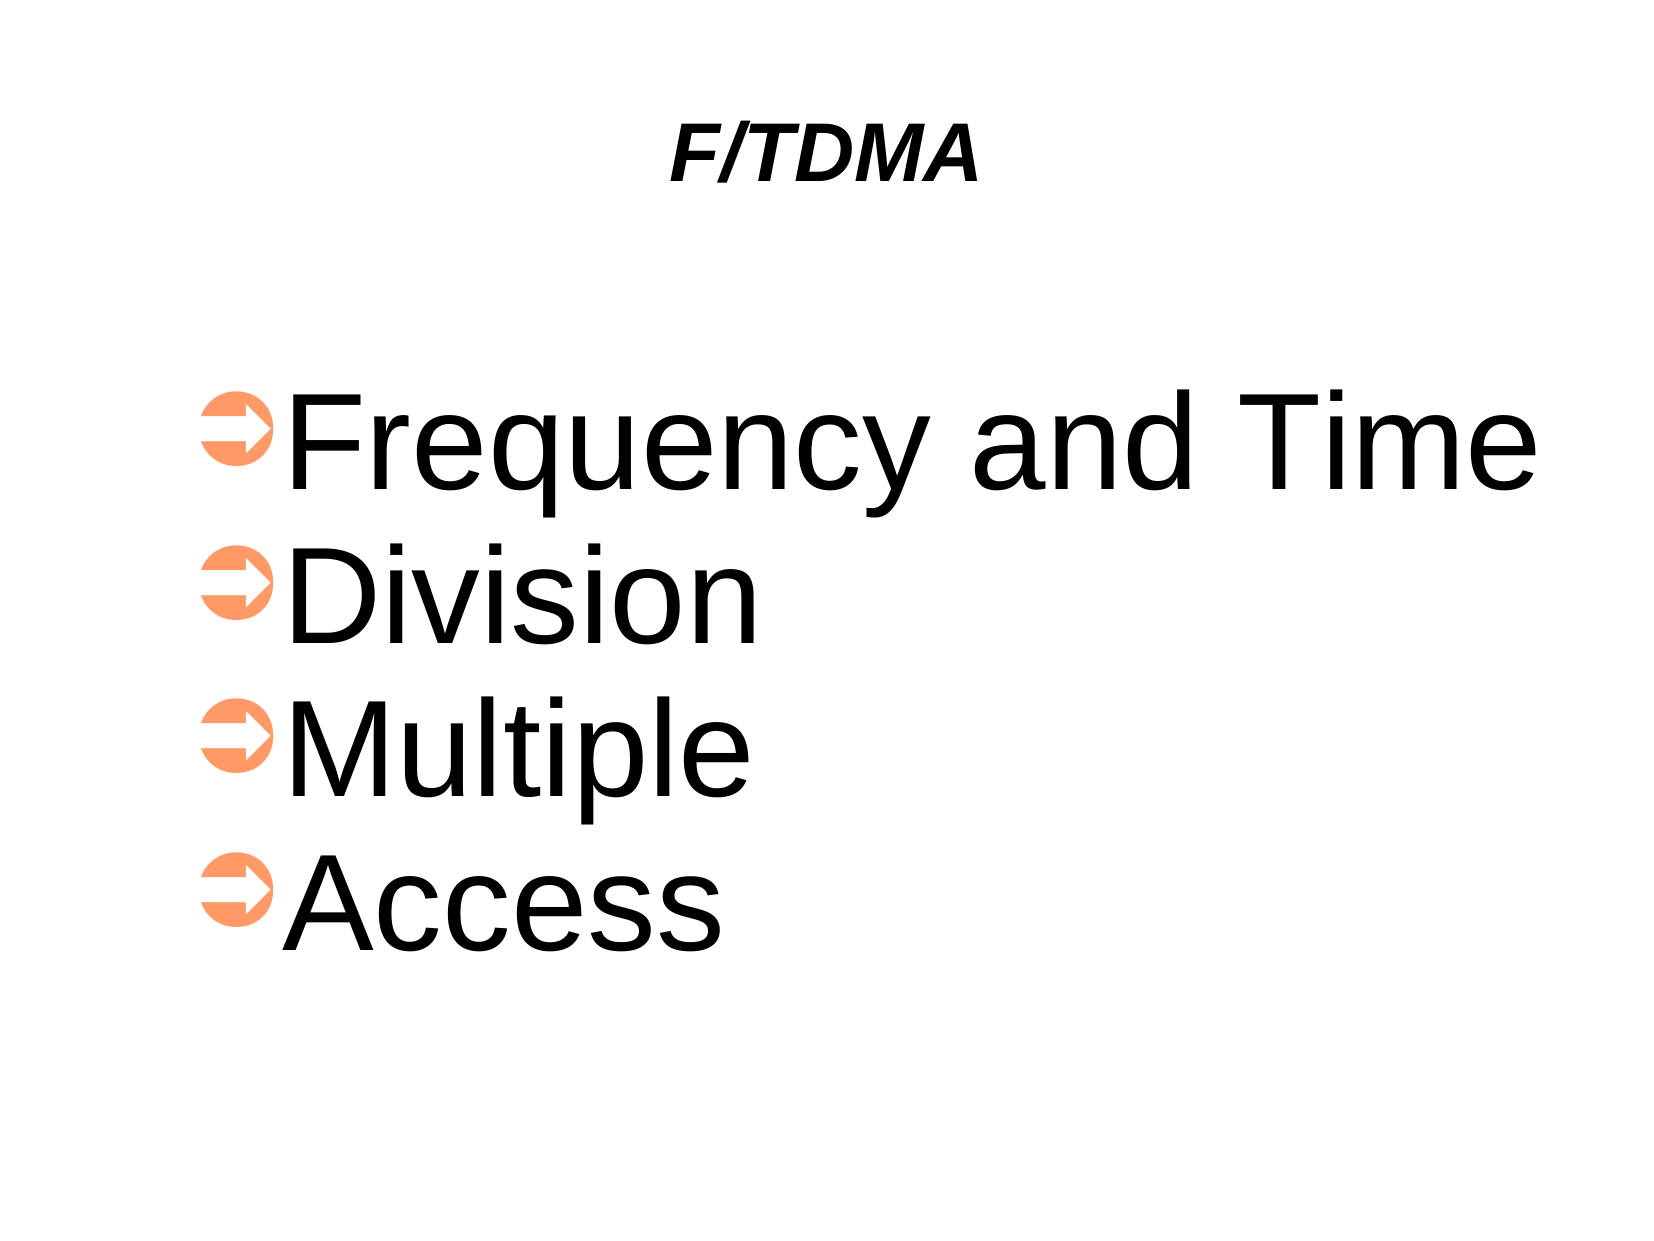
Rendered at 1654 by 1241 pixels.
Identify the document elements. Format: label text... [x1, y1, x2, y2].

title F/TDMA [82, 49, 1571, 257]
list Frequency and Time Division Multiple Access [178, 364, 1570, 1147]
